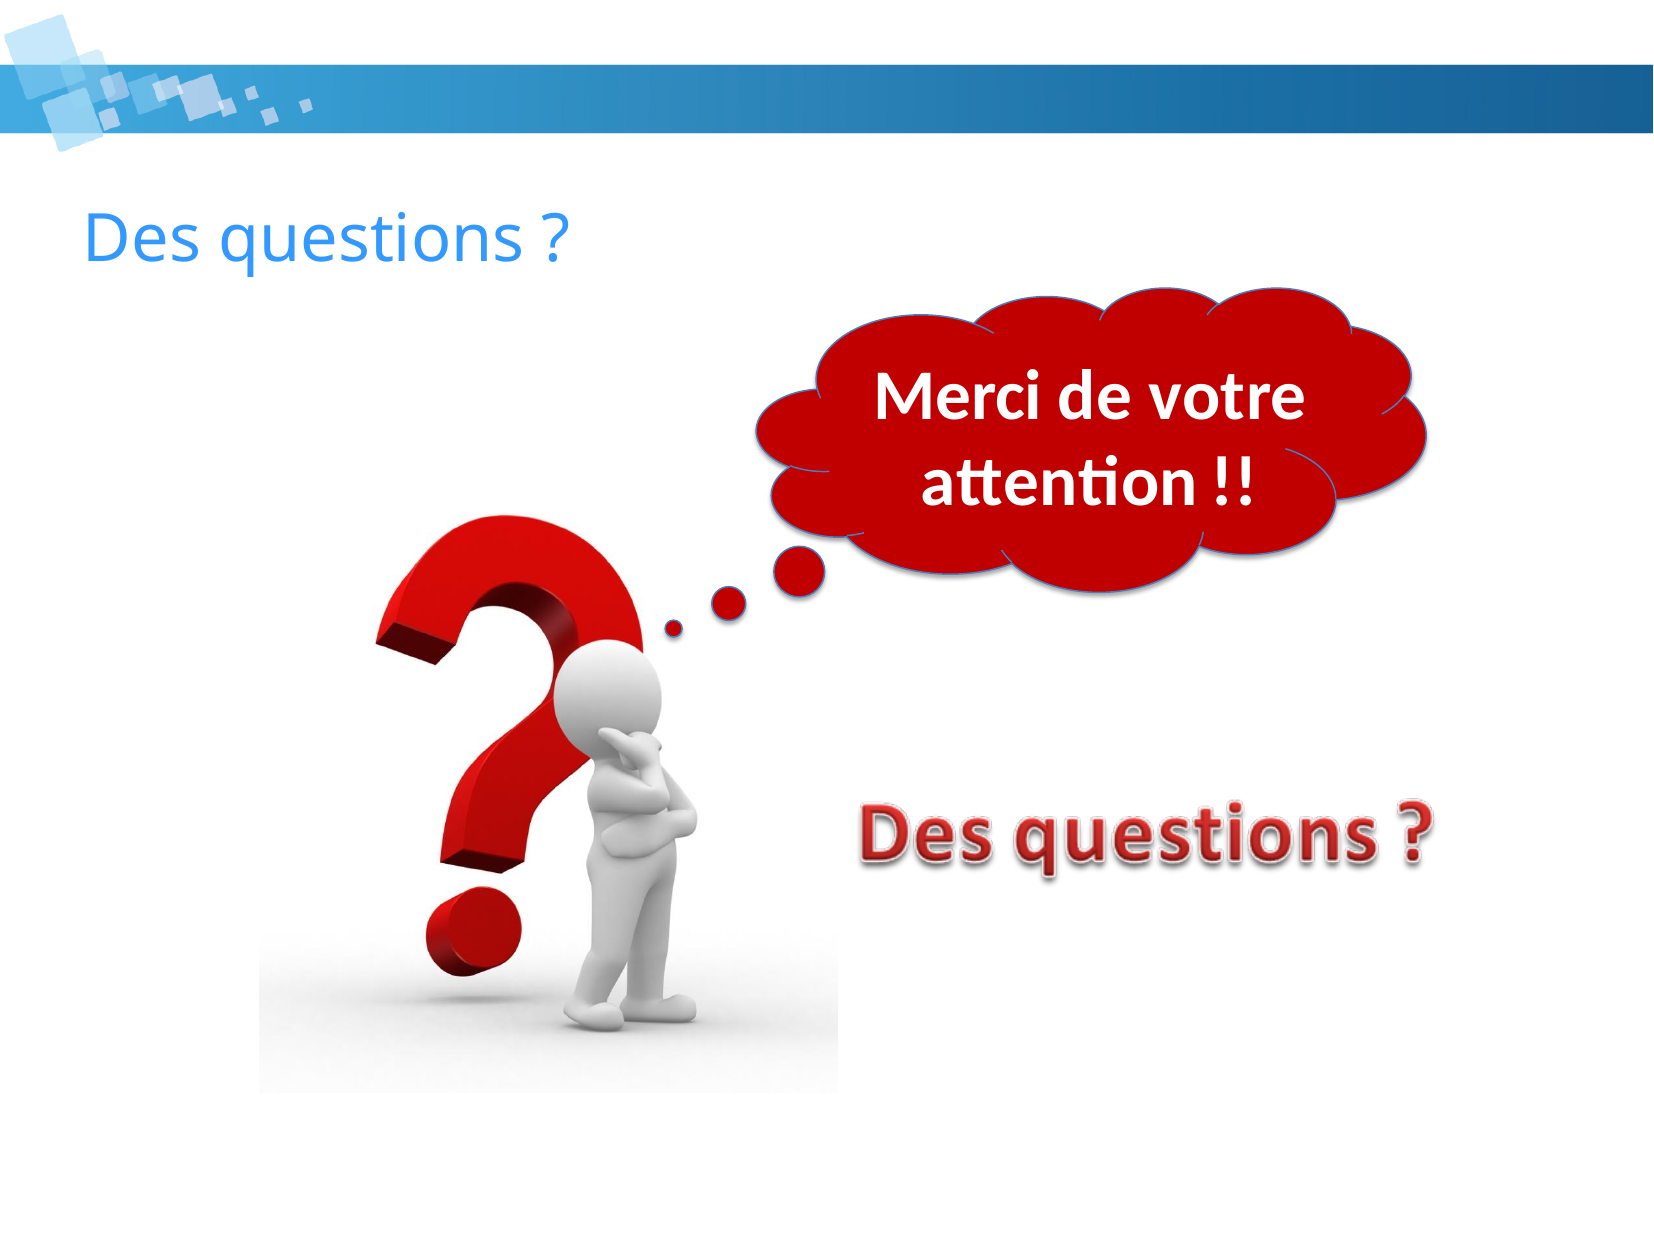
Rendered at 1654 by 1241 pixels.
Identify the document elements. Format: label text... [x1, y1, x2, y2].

title Des questions ? [82, 132, 1571, 340]
picture [0, 0, 1653, 1238]
